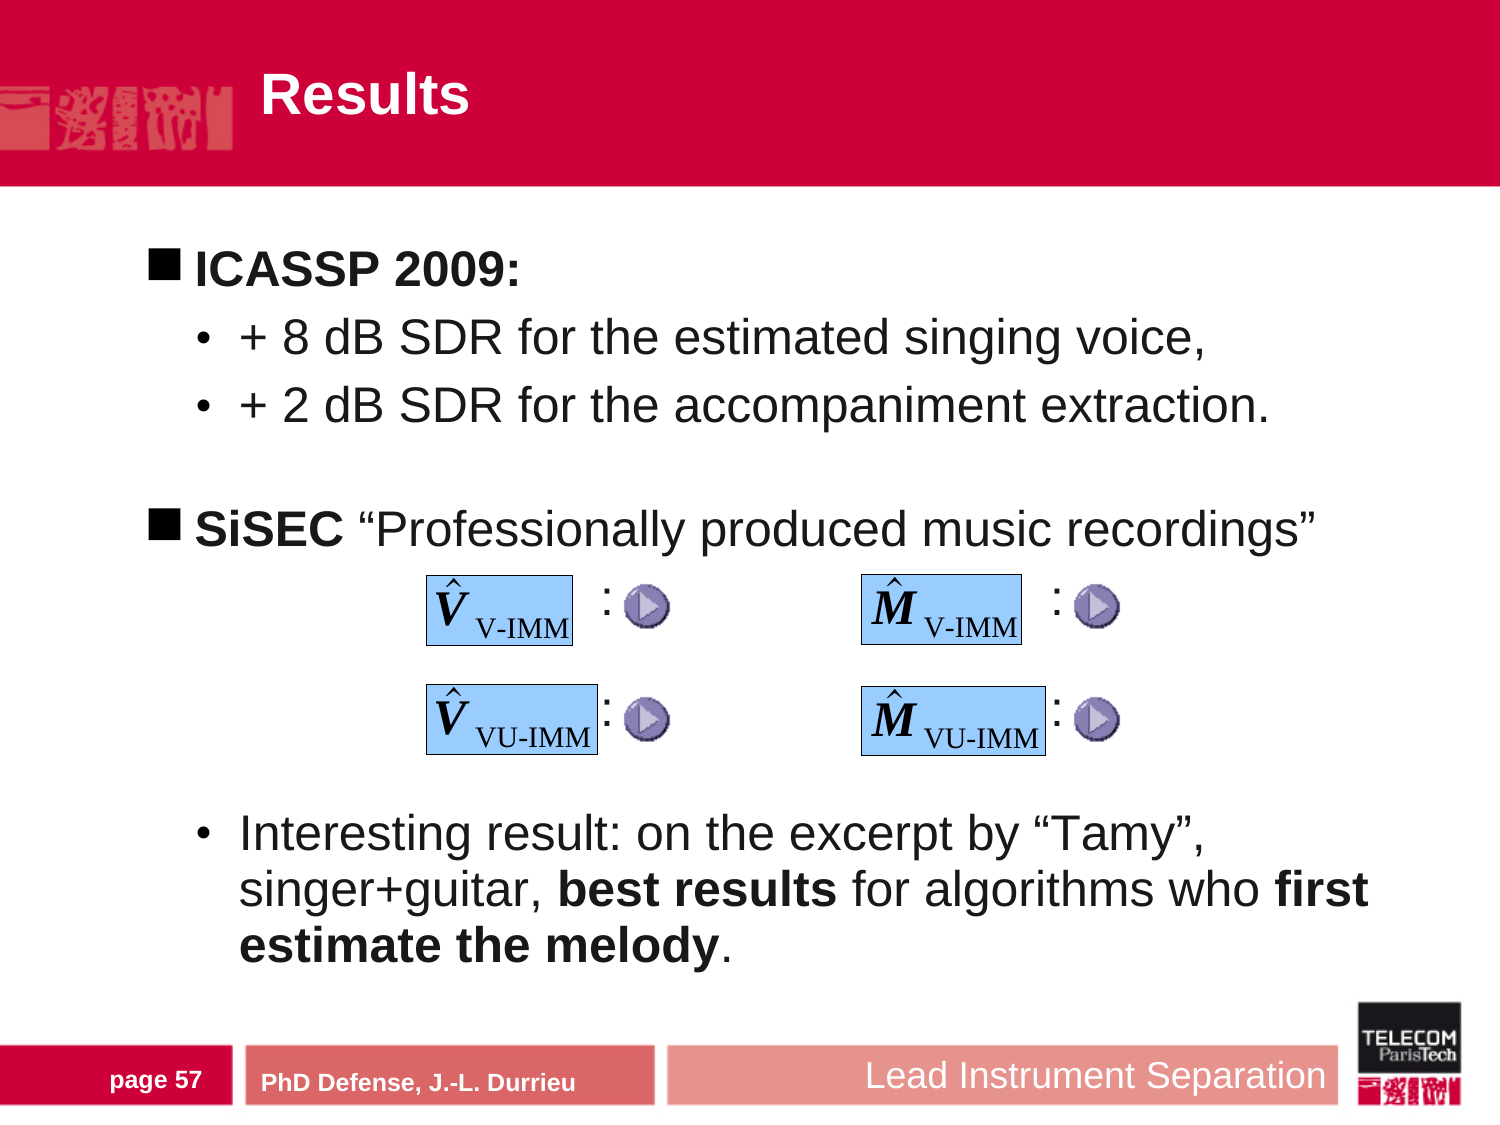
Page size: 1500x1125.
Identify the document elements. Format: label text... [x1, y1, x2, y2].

chart [426, 684, 598, 755]
chart [861, 574, 1022, 645]
chart [426, 575, 573, 646]
title Results [245, 23, 1459, 166]
text_box Lead Instrument Separation [712, 1036, 1342, 1112]
chart [861, 686, 1046, 756]
list ICASSP 2009: + 8 dB SDR for the estimated singing voice, + 2 dB SDR for the accompaniment extraction. SiSEC “Professionally produced music recordings” : : : : Interesting result: on the excerpt by “Tamy”, singer+guitar, best results for algorithms who first estimate the melody. [150, 241, 1447, 1054]
picture [0, 0, 1500, 1125]
